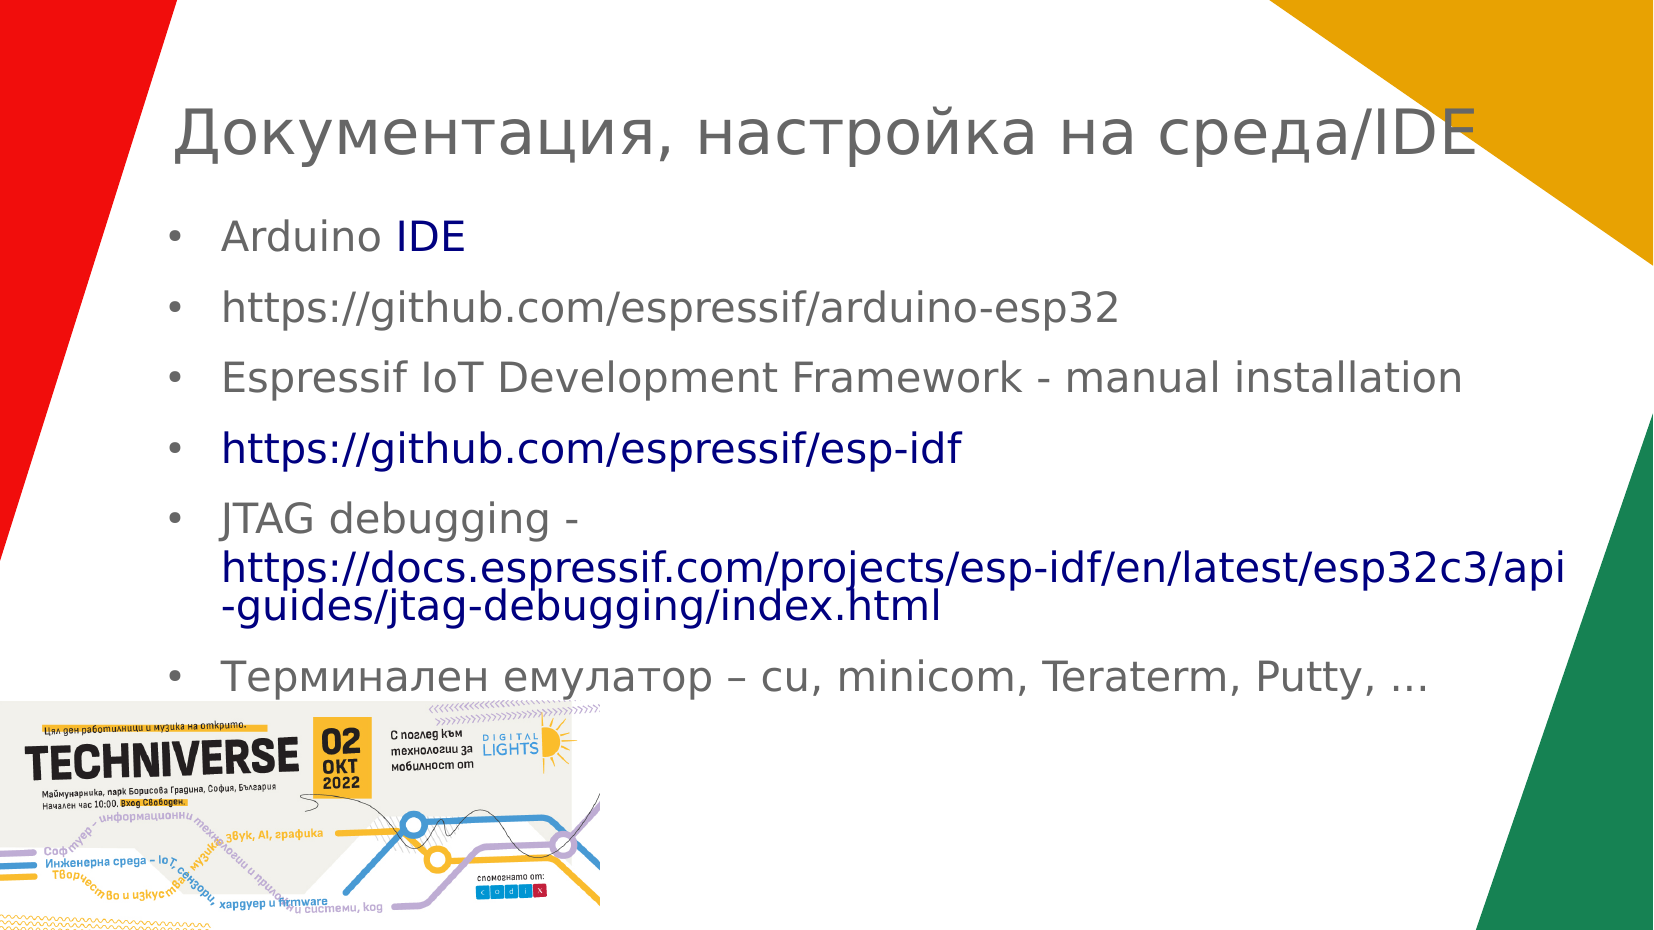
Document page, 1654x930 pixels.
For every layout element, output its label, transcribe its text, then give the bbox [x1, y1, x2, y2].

list Arduino IDE https://github.com/espressif/arduino-esp32 Espressif IoT Development Framework - manual installation https://github.com/espressif/esp-idf JTAG debugging - https://docs.espressif.com/projects/esp-idf/en/latest/esp32c3/api-guides/jtag-debugging/index.html Терминален емулатор – cu, minicom, Teraterm, Putty, ... [149, 212, 1575, 701]
picture [0, 700, 600, 930]
title Документация, настройка на среда/IDE [118, 58, 1535, 207]
